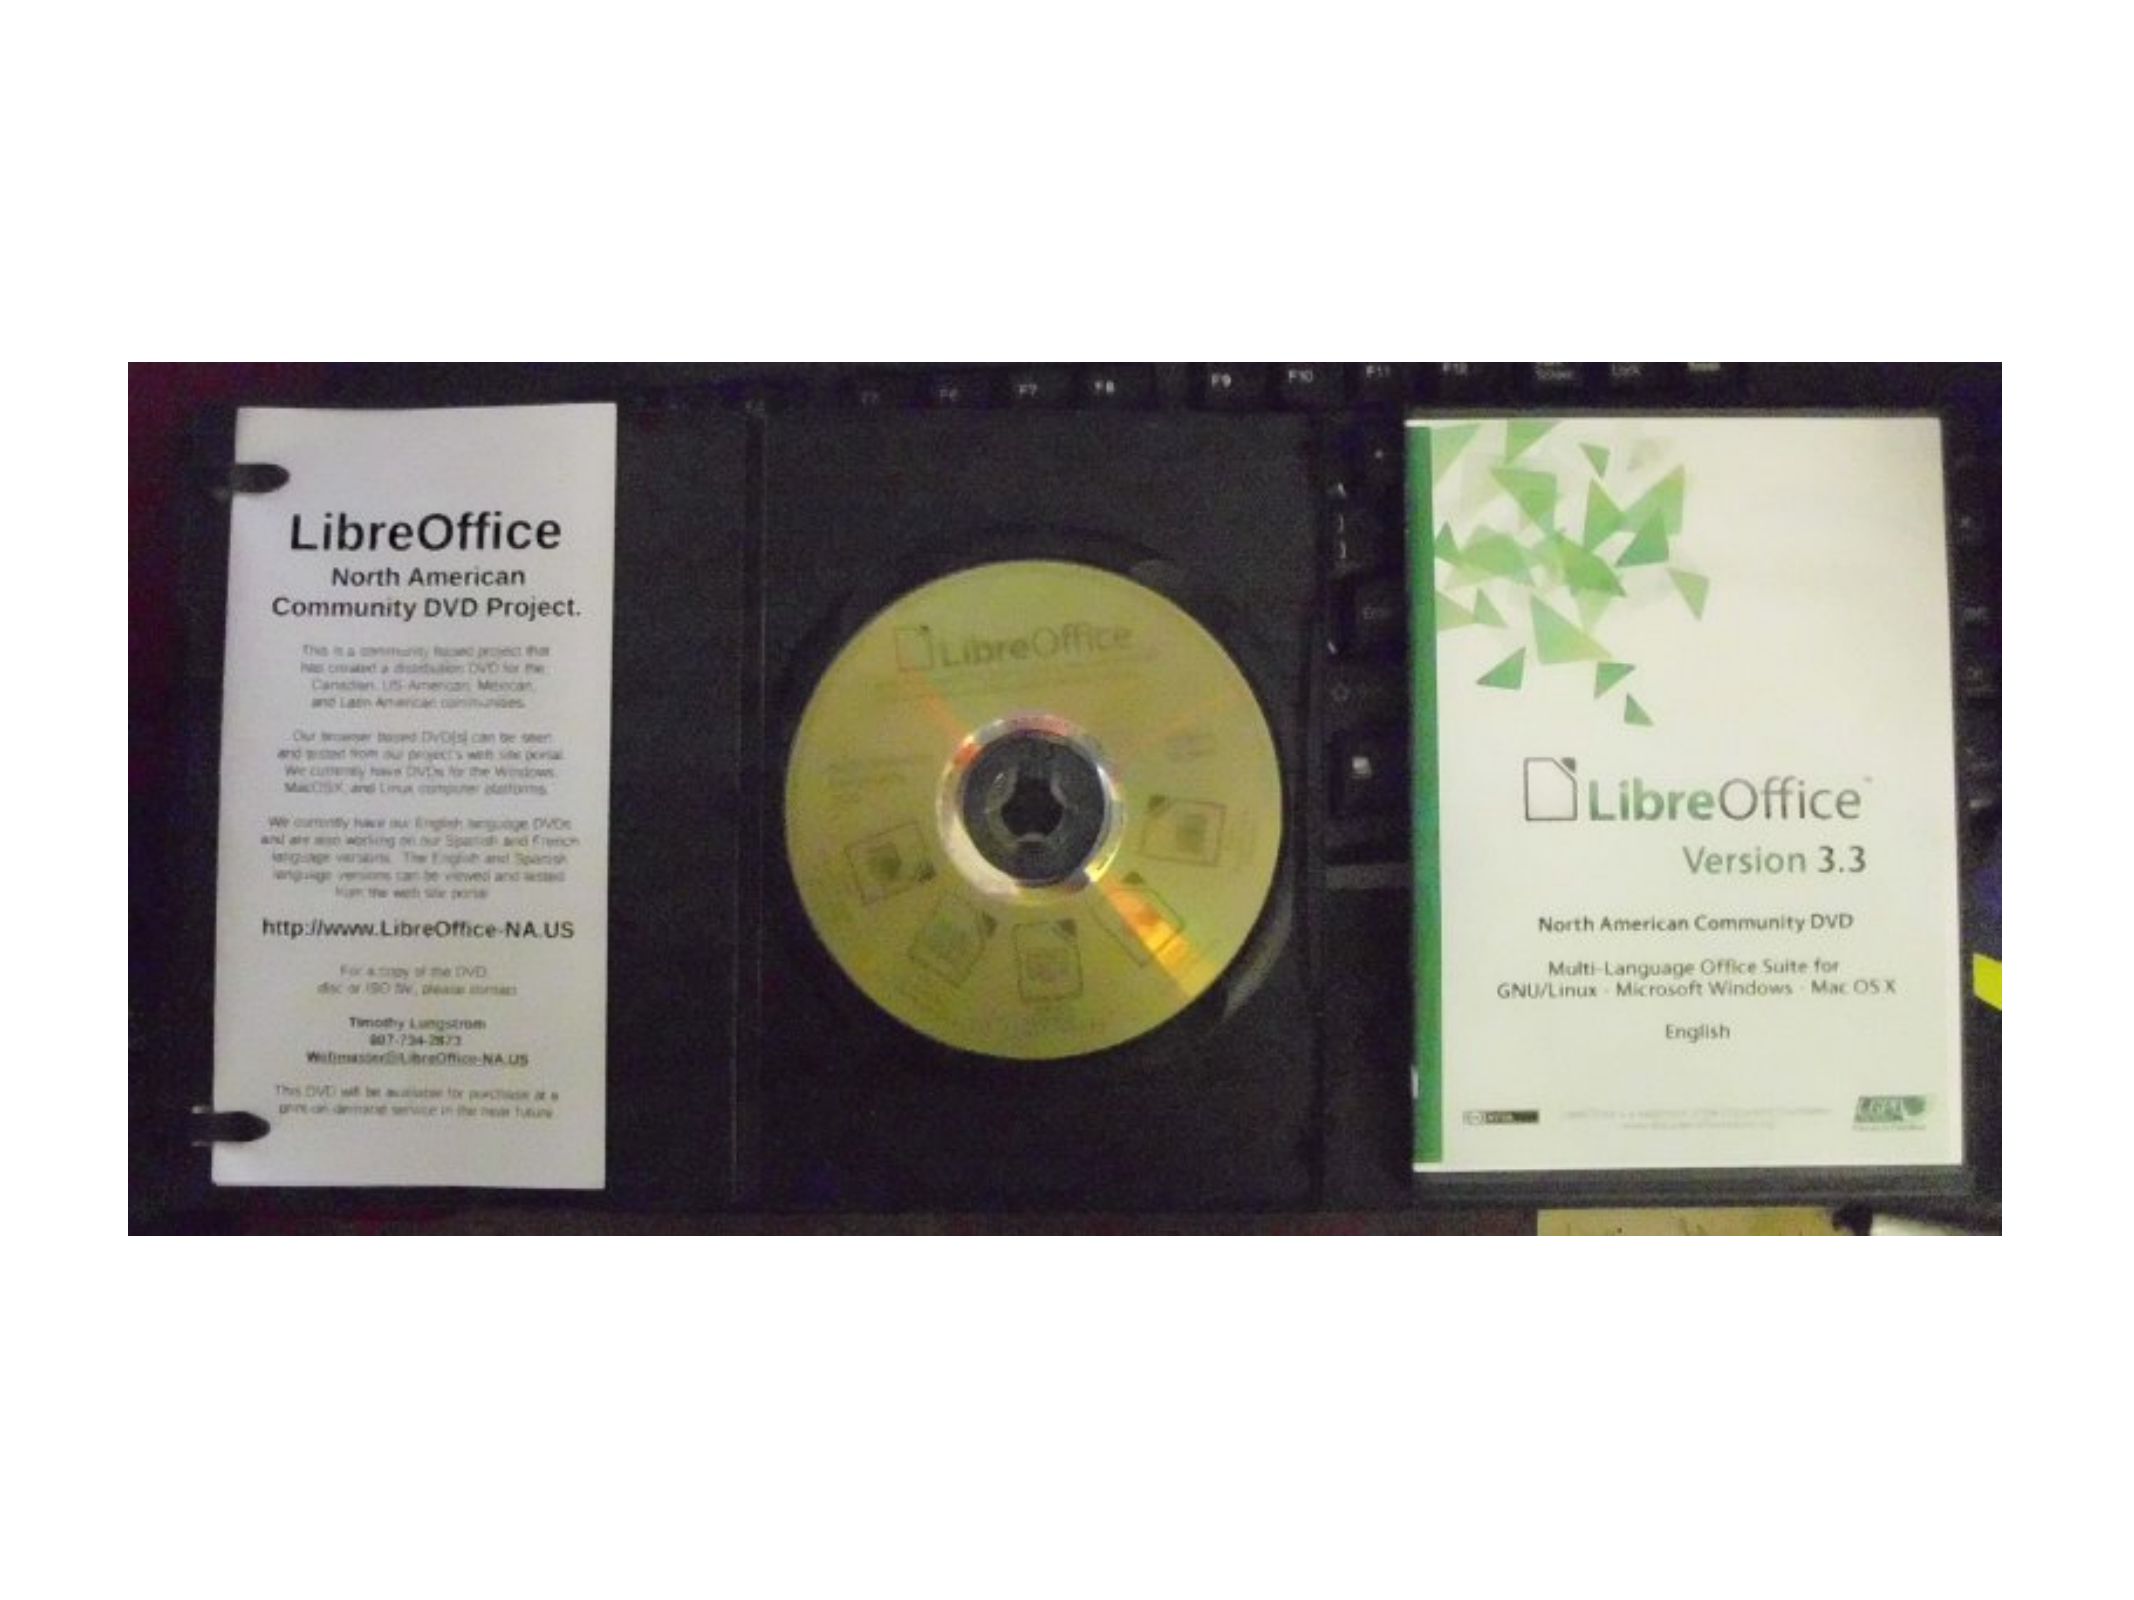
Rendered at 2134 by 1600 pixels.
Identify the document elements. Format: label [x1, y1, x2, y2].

picture [128, 362, 2002, 1236]
